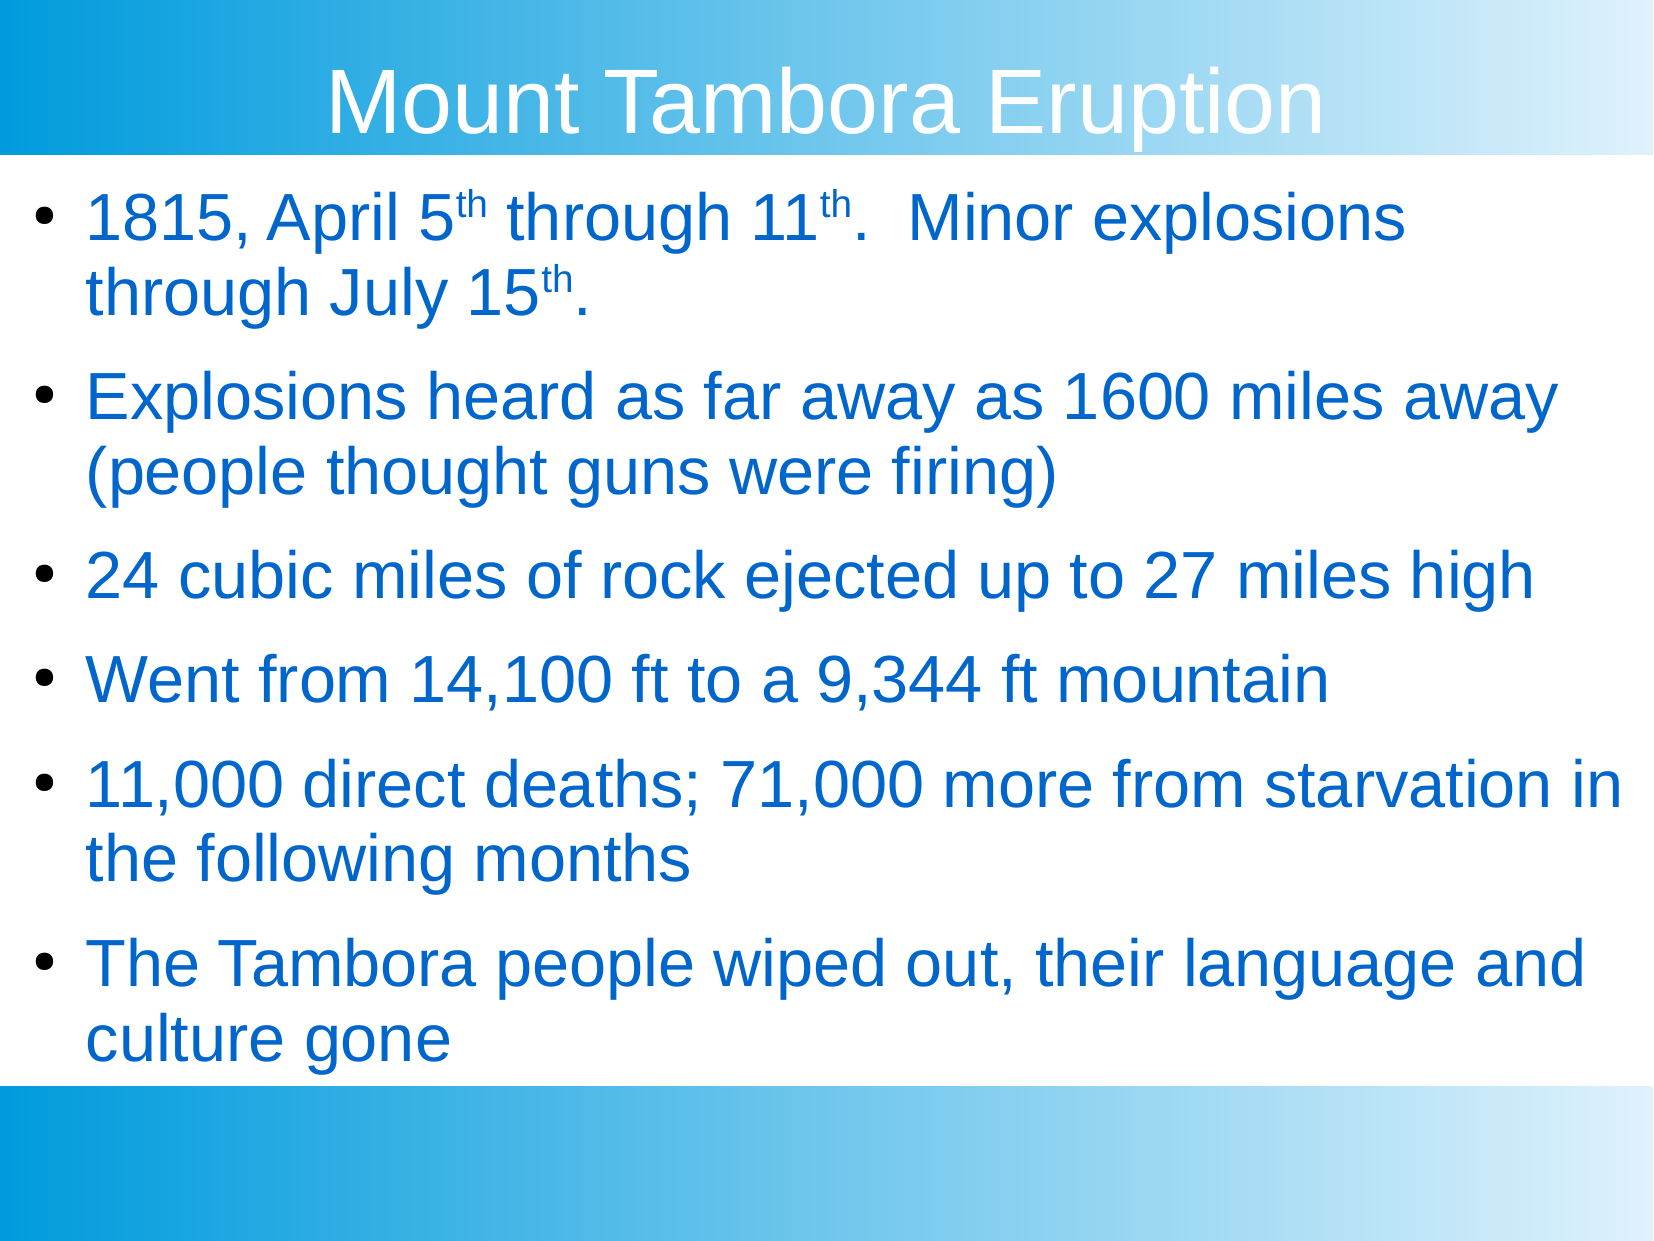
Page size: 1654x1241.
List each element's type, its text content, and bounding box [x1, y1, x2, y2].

list 1815, April 5th through 11th. Minor explosions through July 15th. Explosions heard as far away as 1600 miles away (people thought guns were firing) 24 cubic miles of rock ejected up to 27 miles high Went from 14,100 ft to a 9,344 ft mountain 11,000 direct deaths; 71,000 more from starvation in the following months The Tambora people wiped out, their language and culture gone [15, 180, 1636, 1066]
title Mount Tambora Eruption [82, 49, 1571, 155]
